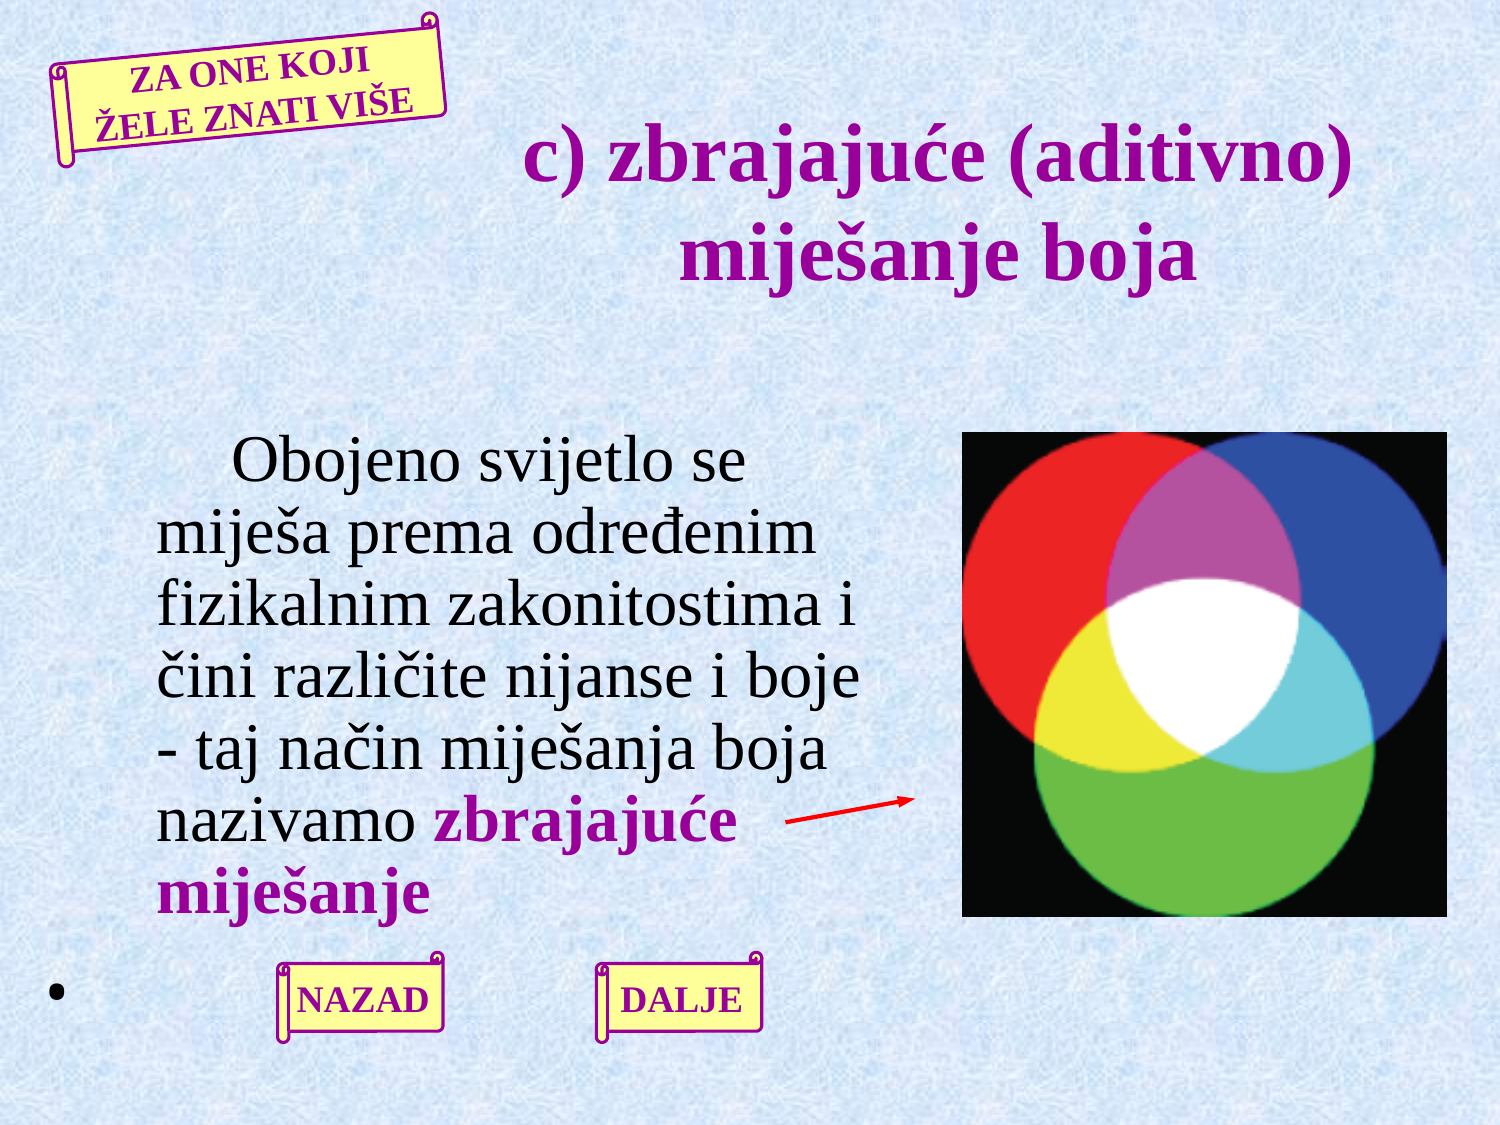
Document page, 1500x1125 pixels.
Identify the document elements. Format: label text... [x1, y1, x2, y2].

text_box ZA ONE KOJI ŽELE ZNATI VIŠE [50, 12, 446, 167]
text_box NAZAD [277, 952, 444, 1043]
title c) zbrajajuće (aditivno) miješanje boja [430, 90, 1447, 305]
picture [962, 432, 1447, 917]
list Obojeno svijetlo se miješa prema određenim fizikalnim zakonitostima i čini različite nijanse i boje - taj način miješanja boja nazivamo zbrajajuće miješanje [29, 416, 892, 1125]
text_box DALJE [596, 952, 762, 1043]
